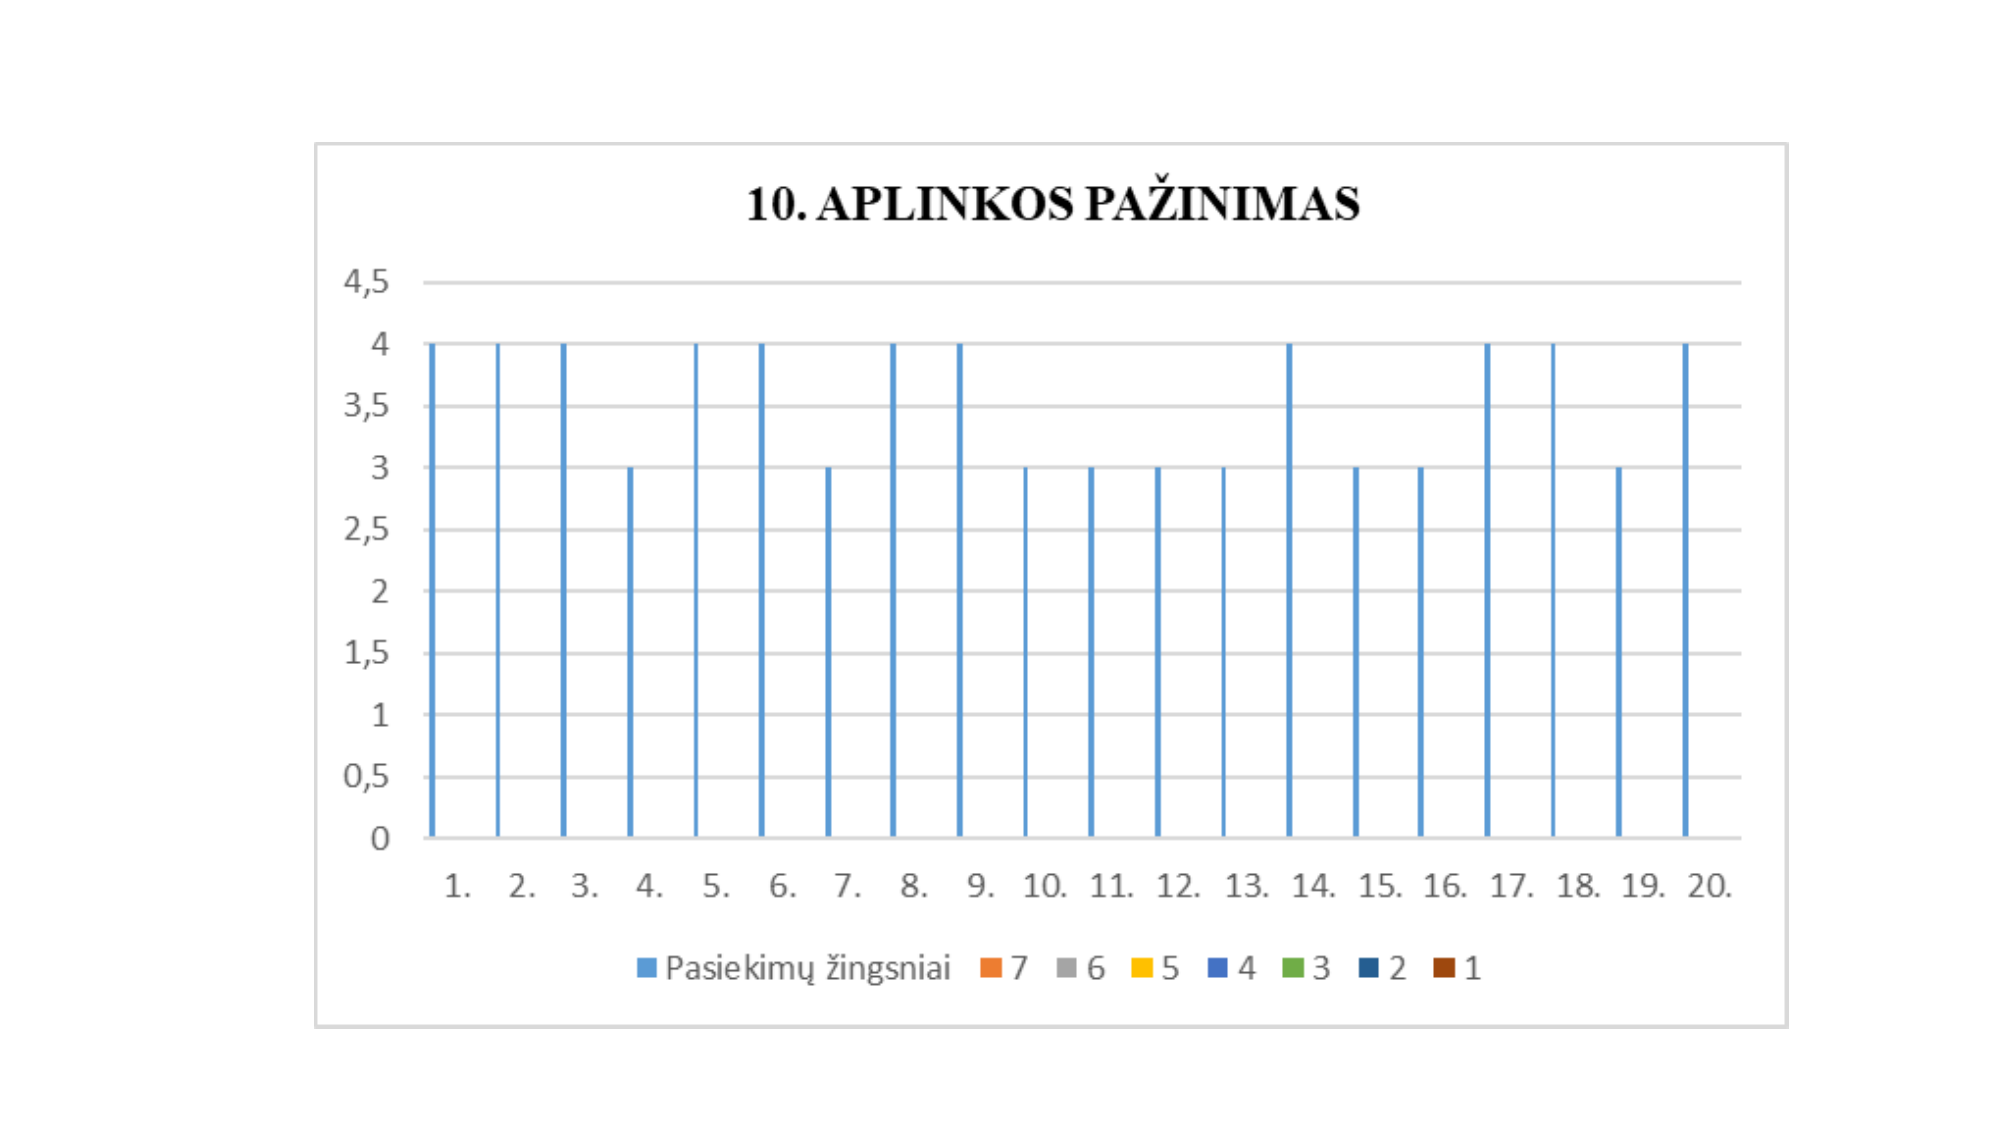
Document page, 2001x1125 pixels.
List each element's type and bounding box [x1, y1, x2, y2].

picture [314, 142, 1789, 1029]
